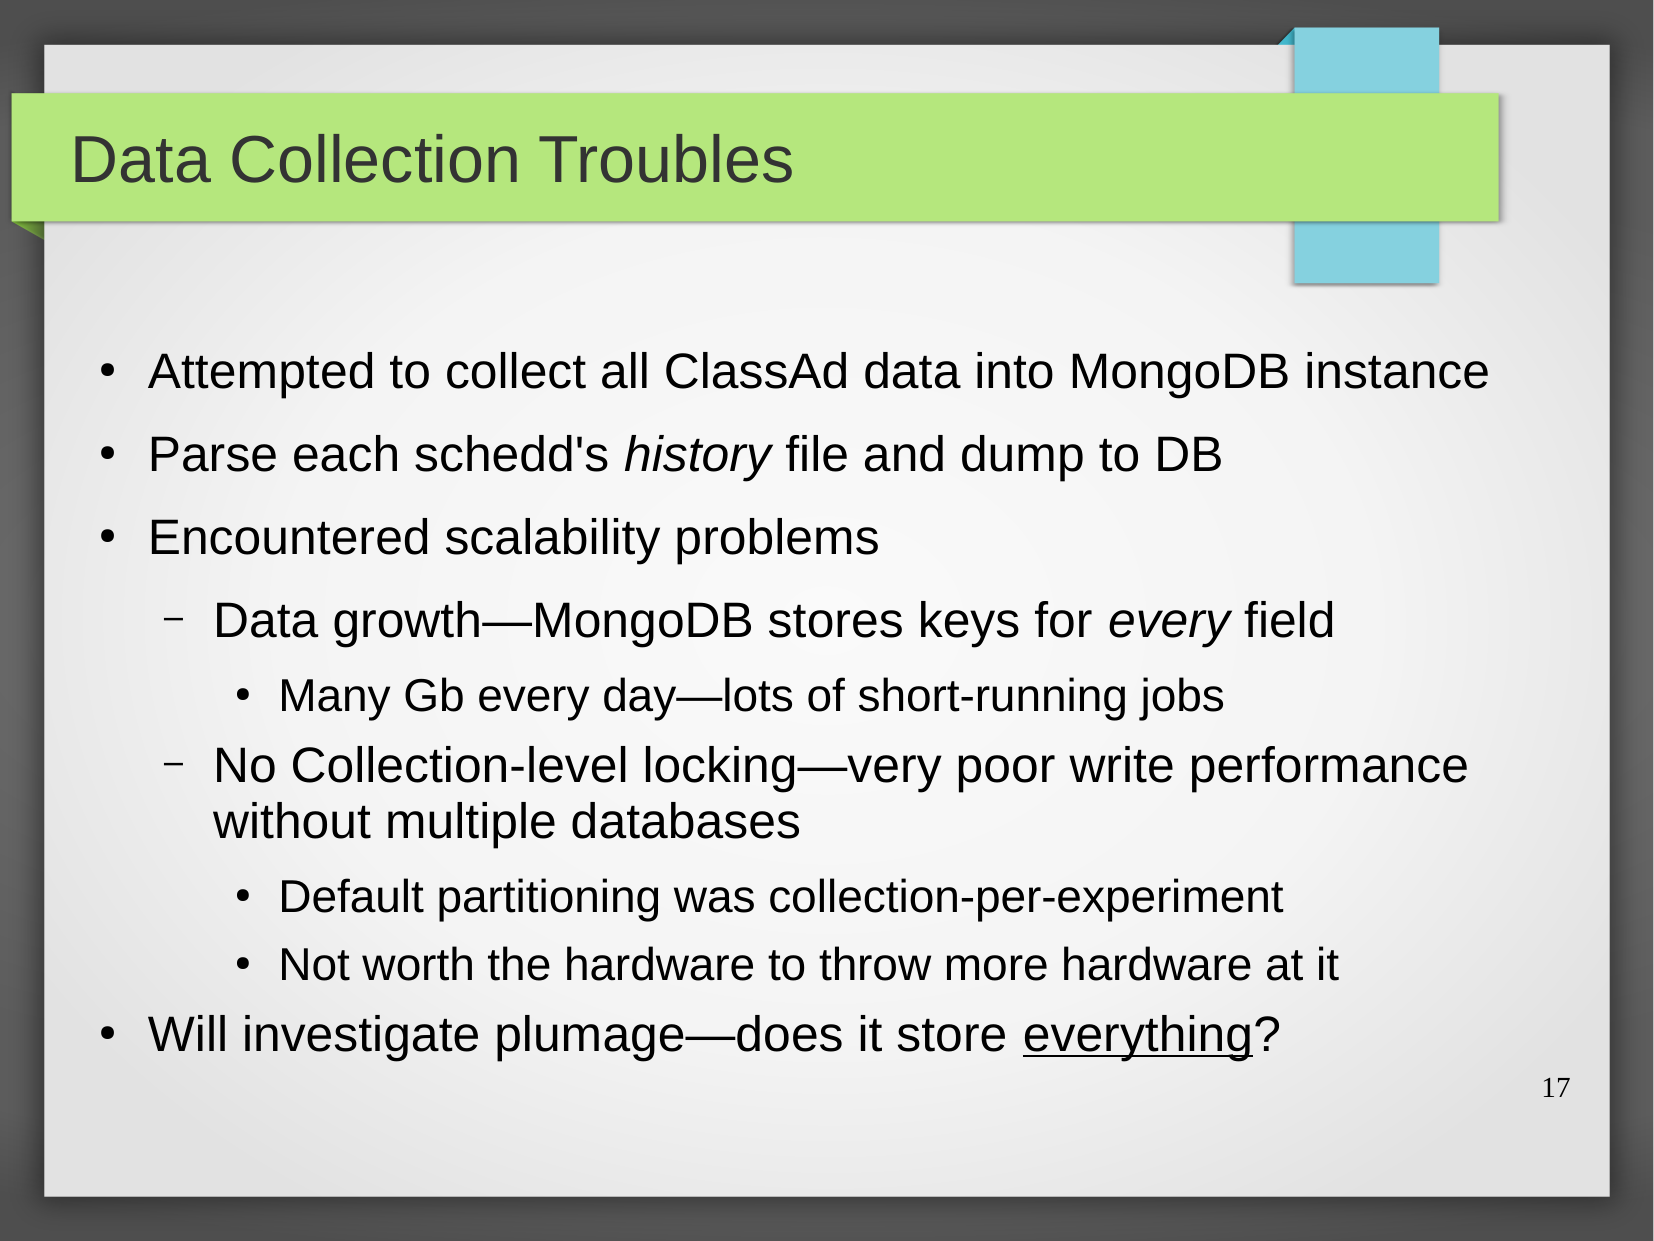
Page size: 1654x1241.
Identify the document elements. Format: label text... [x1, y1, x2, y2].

title Data Collection Troubles [70, 106, 1229, 213]
picture [0, 0, 1654, 1241]
list Attempted to collect all ClassAd data into MongoDB instance Parse each schedd's history file and dump to DB Encountered scalability problems Data growth—MongoDB stores keys for every field Many Gb every day—lots of short-running jobs No Collection-level locking—very poor write performance without multiple databases Default partitioning was collection-per-experiment Not worth the hardware to throw more hardware at it Will investigate plumage—does it store everything? [82, 343, 1538, 1063]
